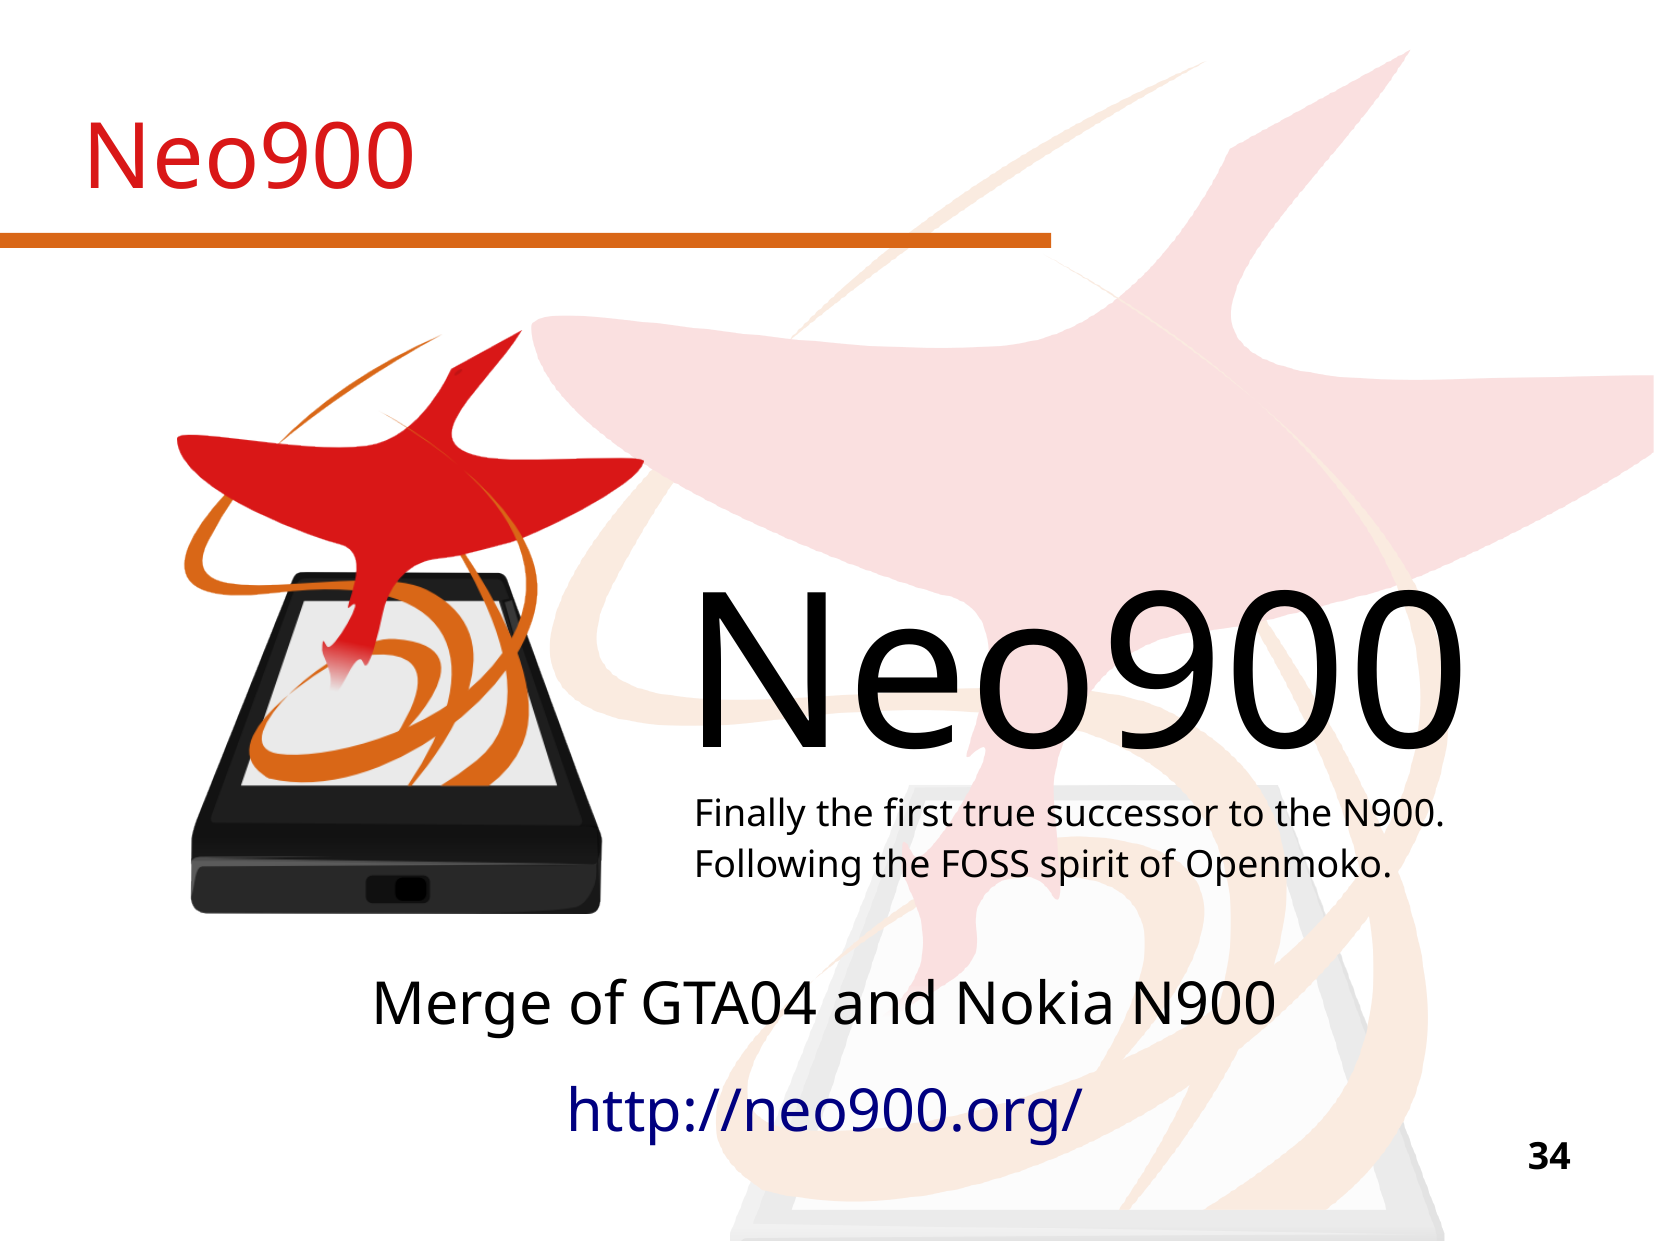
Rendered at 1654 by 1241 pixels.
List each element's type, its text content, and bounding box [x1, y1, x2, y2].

text_box Finally the first true successor to the N900. Following the FOSS spirit of Openmoko. [679, 779, 1507, 897]
title Neo900 [82, 49, 1571, 257]
list Merge of GTA04 and Nokia N900 http://neo900.org/ [81, 960, 1570, 1150]
picture [1555, 1150, 1561, 1159]
picture [177, 49, 1654, 1241]
text_box Neo900 [667, 507, 1554, 818]
